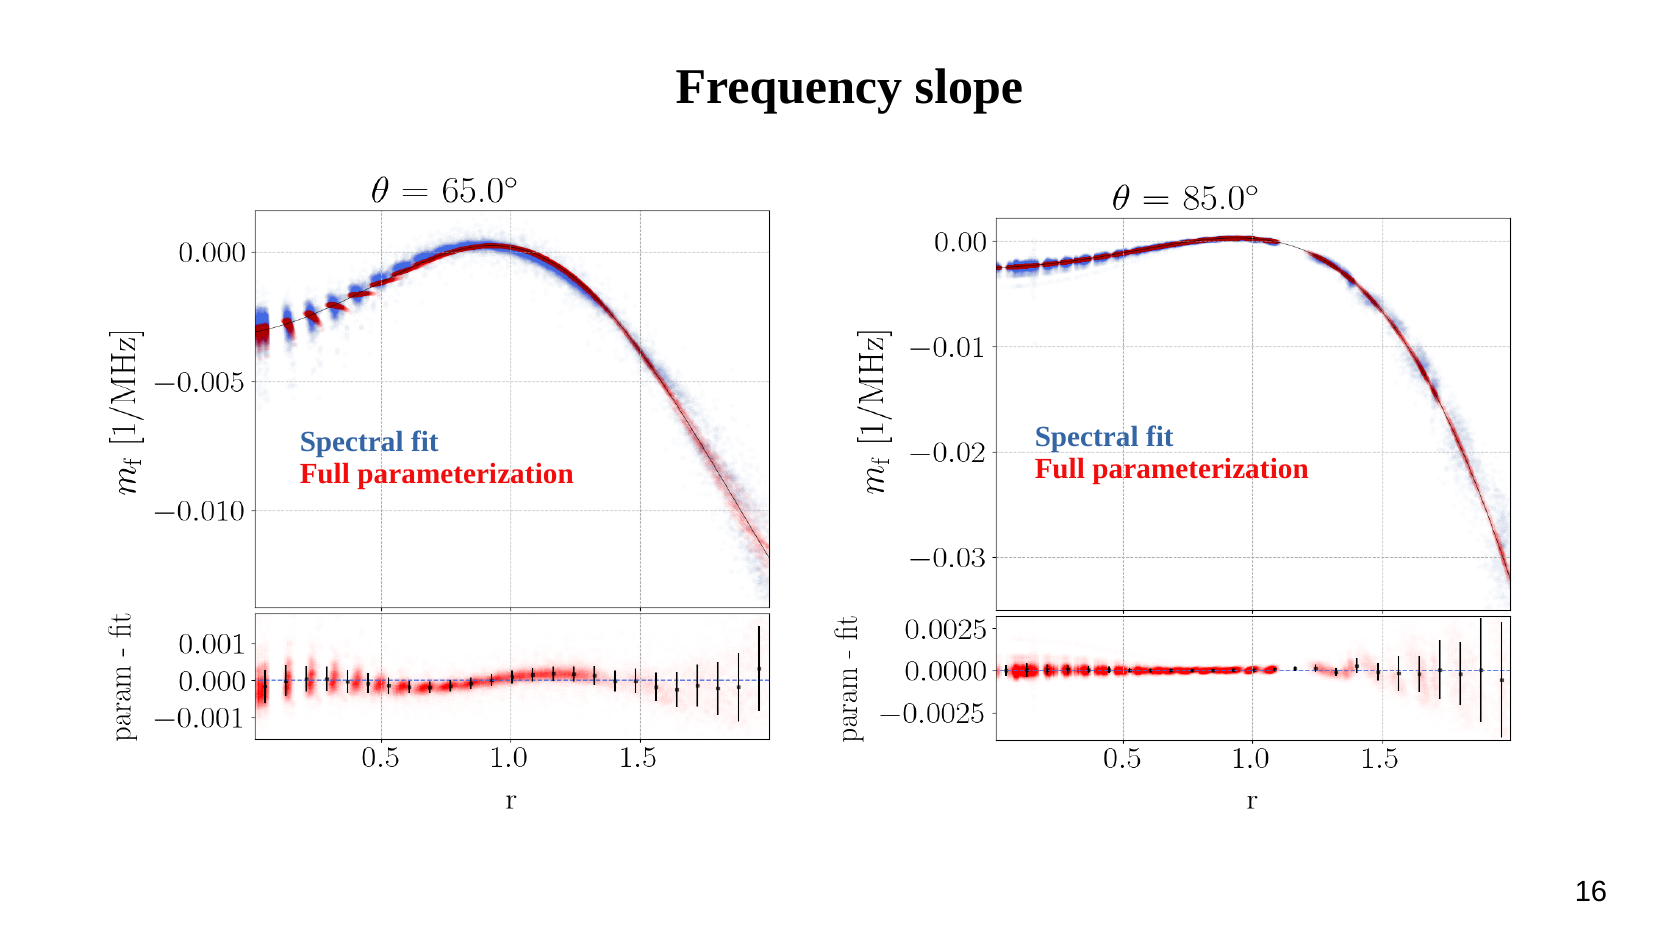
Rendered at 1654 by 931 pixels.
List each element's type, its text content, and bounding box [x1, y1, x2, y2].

text_box Spectral fit Full parameterization [1020, 413, 1501, 526]
picture [819, 172, 1554, 825]
text_box Frequency slope [660, 52, 1654, 233]
text_box Spectral fit Full parameterization [285, 417, 766, 530]
picture [78, 164, 813, 825]
text_box <number> [1560, 867, 1654, 916]
